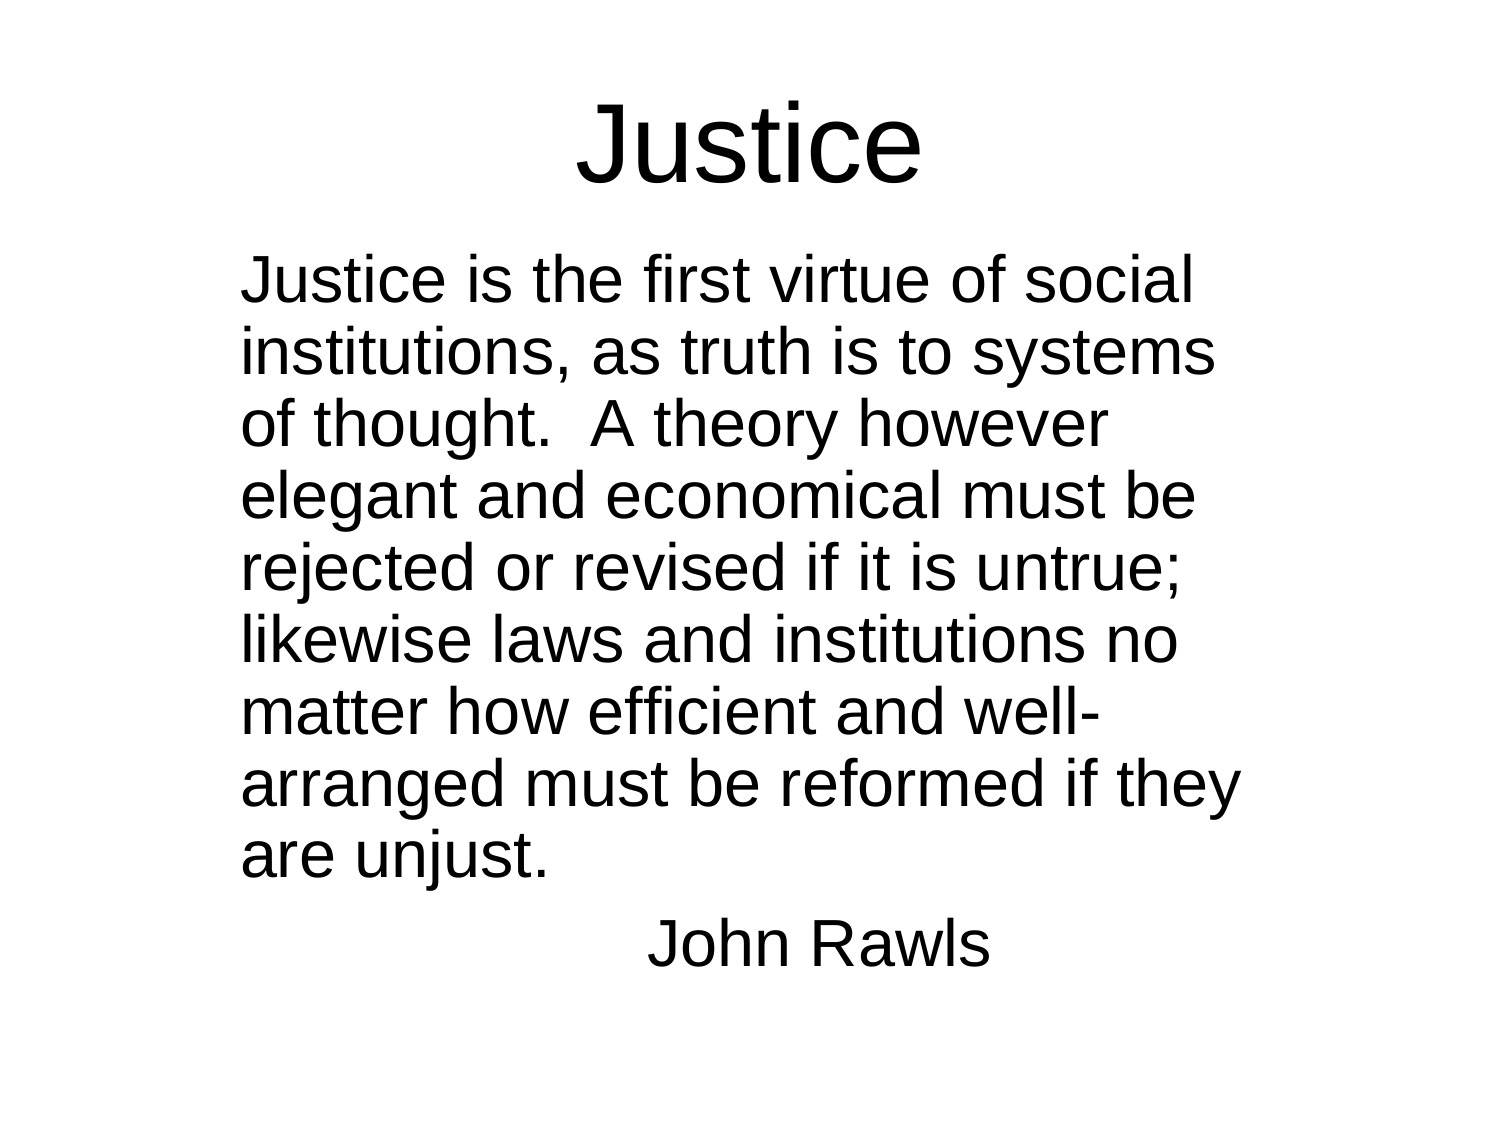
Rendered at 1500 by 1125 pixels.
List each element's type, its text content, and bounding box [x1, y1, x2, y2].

title Justice [112, 37, 1388, 238]
text_box Justice is the first virtue of social institutions, as truth is to systems of thought. A theory however elegant and economical must be rejected or revised if it is untrue; likewise laws and institutions no matter how efficient and well-arranged must be reformed if they are unjust. John Rawls [225, 237, 1276, 1063]
